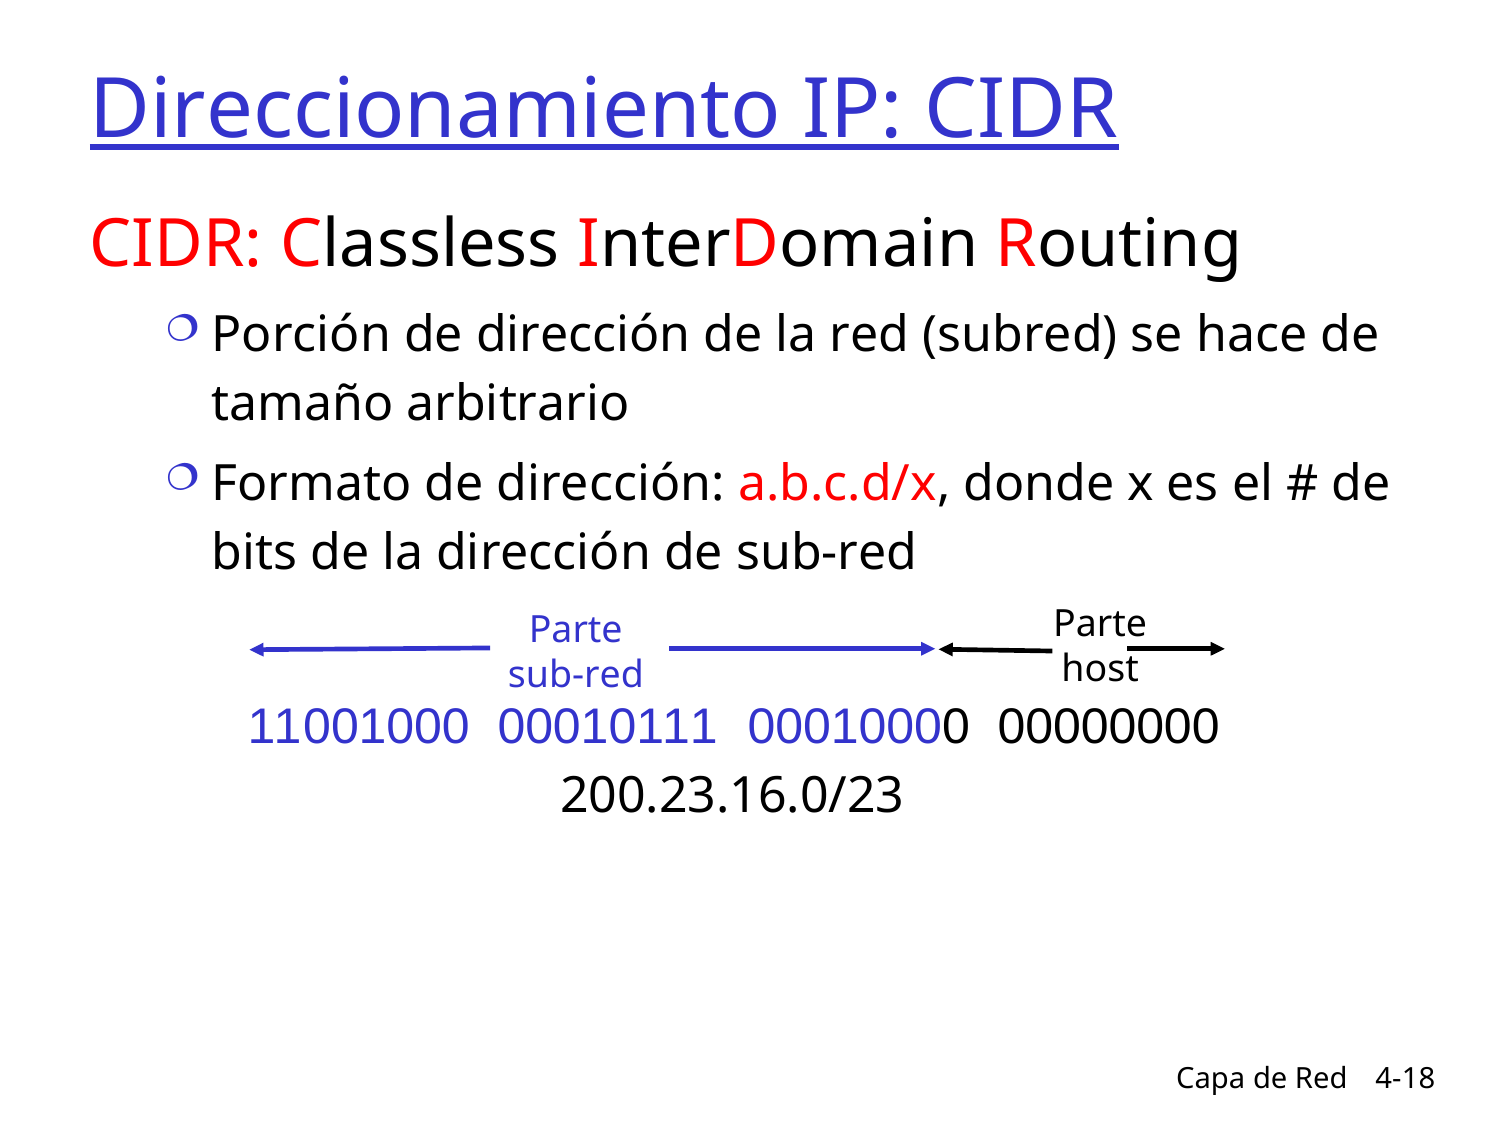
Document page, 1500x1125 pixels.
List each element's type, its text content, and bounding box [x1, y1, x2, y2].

text_box 200.23.16.0/23 [545, 754, 920, 830]
text_box 11001000 00010111 00010000 00000000 [232, 685, 1235, 761]
list CIDR: Classless InterDomain Routing Porción de dirección de la red (subred) se hace de tamaño arbitrario Formato de dirección: a.b.c.d/x, donde x es el # de bits de la dirección de sub-red [75, 187, 1463, 1044]
title Direccionamiento IP: CIDR [75, 15, 1463, 187]
text_box Parte host [1038, 590, 1163, 697]
text_box Parte sub-red [492, 596, 659, 703]
